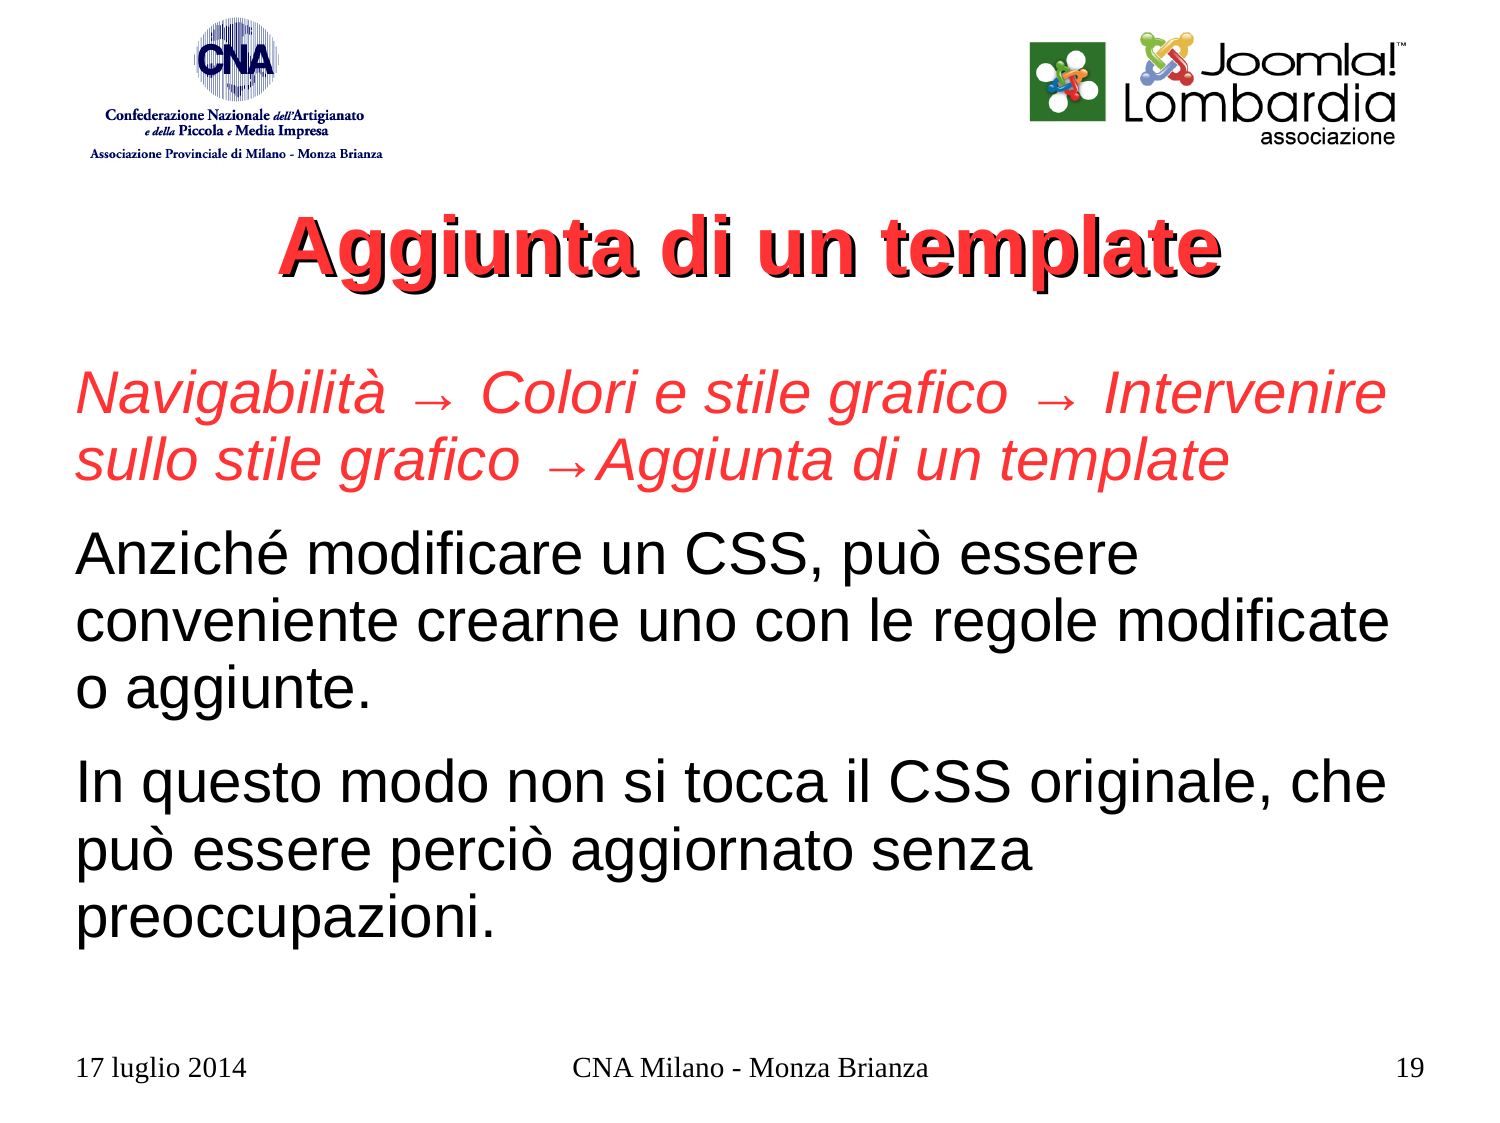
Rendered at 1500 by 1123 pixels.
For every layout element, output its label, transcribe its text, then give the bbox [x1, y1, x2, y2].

picture [1012, 21, 1426, 169]
picture [75, 10, 402, 151]
title Aggiunta di un template [75, 151, 1425, 339]
list Navigabilità → Colori e stile grafico → Intervenire sullo stile grafico →Aggiunta di un template Anziché modificare un CSS, può essere conveniente crearne uno con le regole modificate o aggiunte. In questo modo non si tocca il CSS originale, che può essere perciò aggiornato senza preoccupazioni. [75, 358, 1425, 1010]
